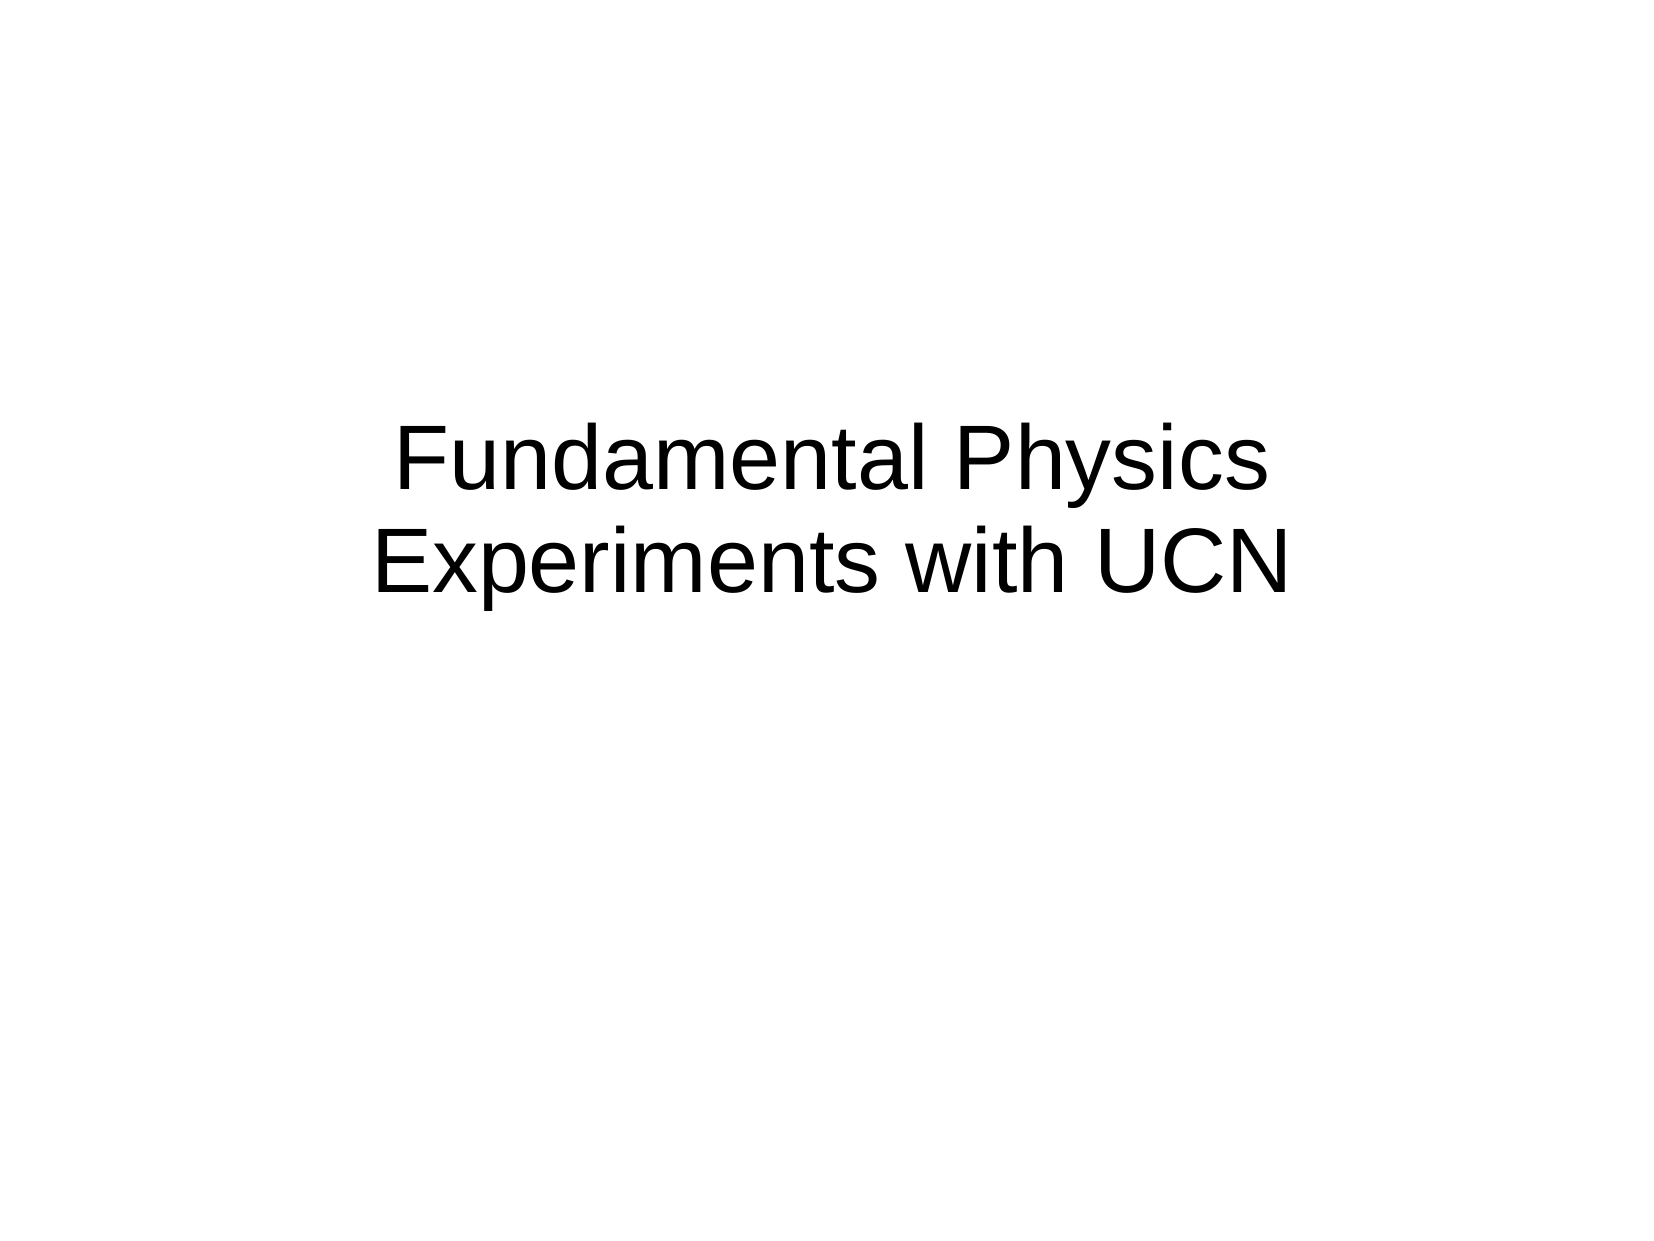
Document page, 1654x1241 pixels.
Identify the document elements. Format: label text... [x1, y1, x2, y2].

title Fundamental Physics Experiments with UCN [88, 395, 1577, 624]
